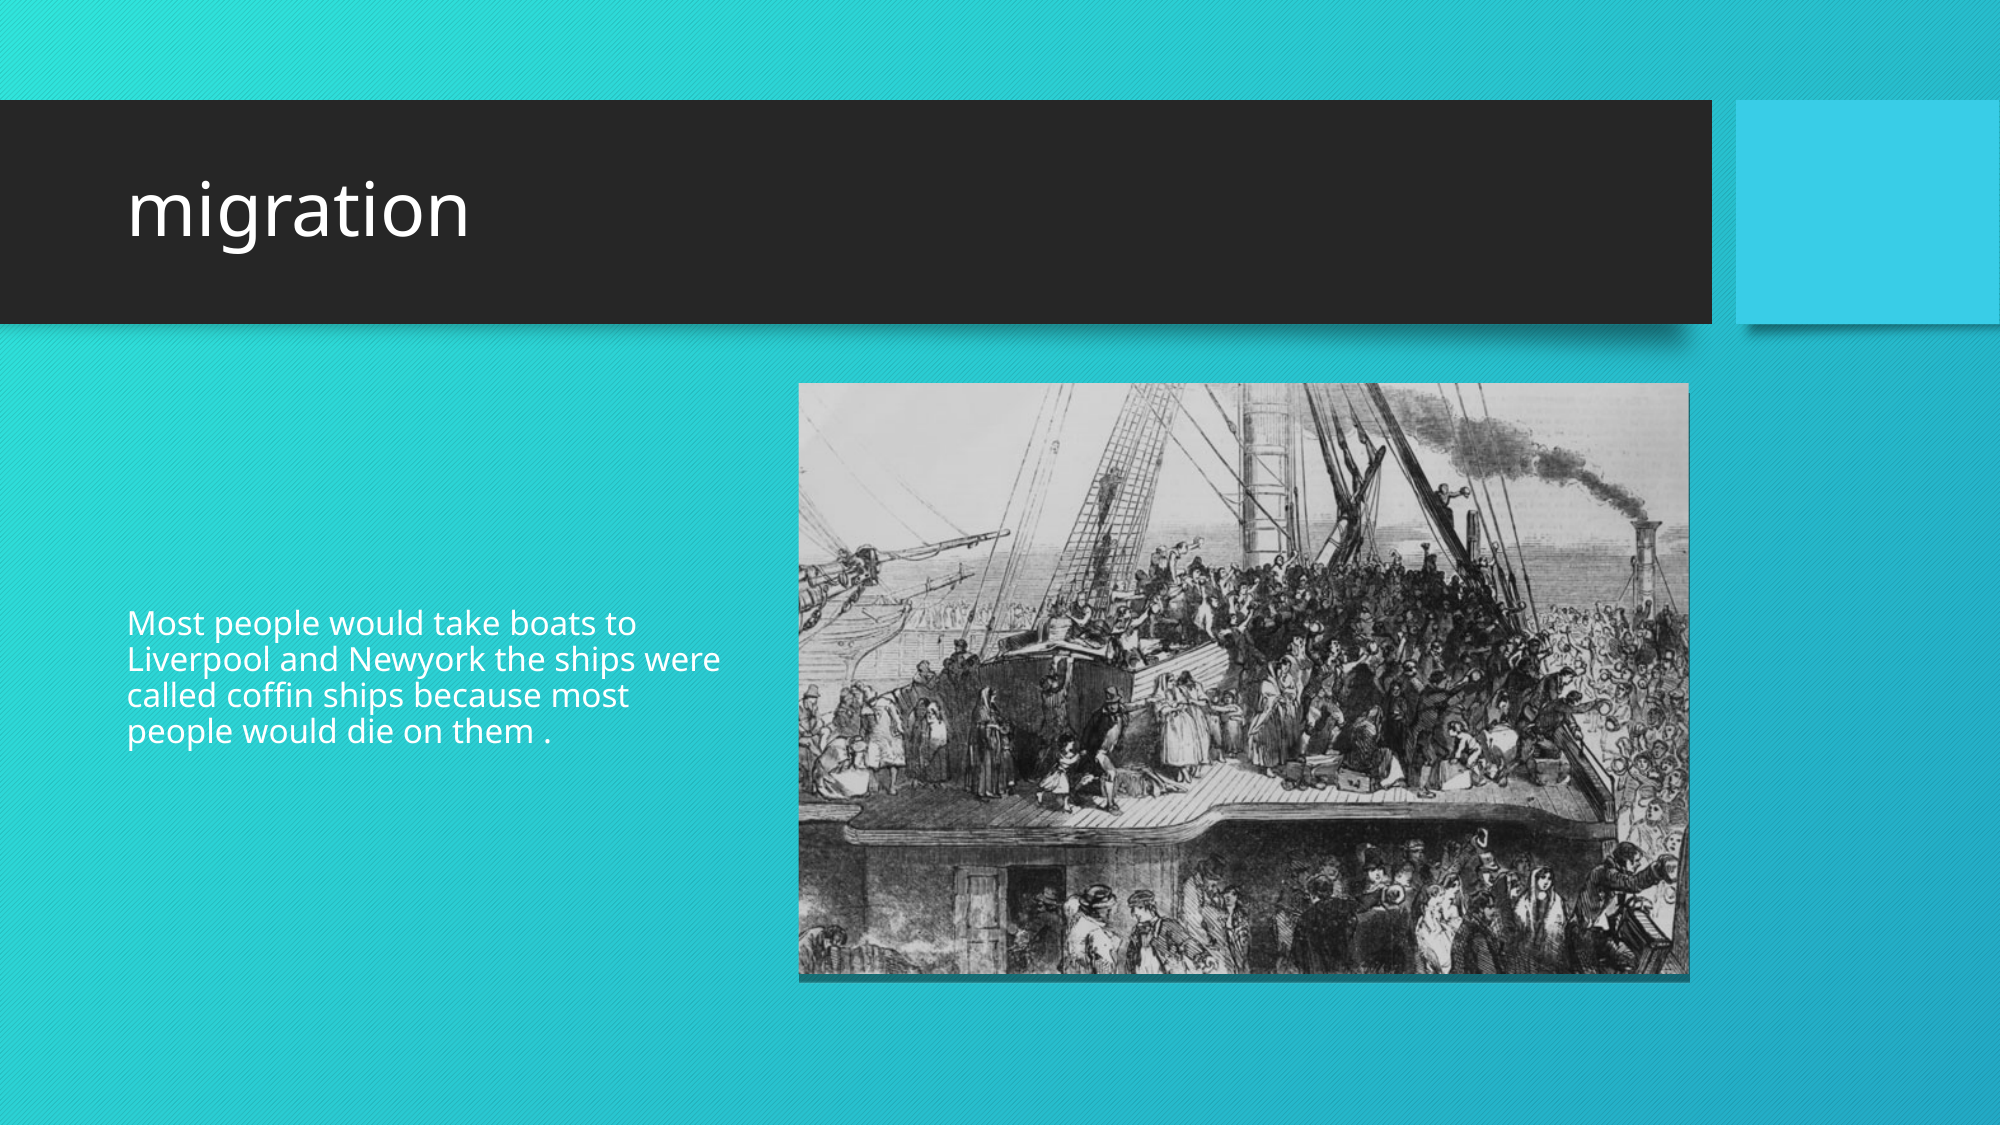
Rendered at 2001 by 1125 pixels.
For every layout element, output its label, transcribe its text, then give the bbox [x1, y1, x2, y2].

title migration [111, 123, 1689, 301]
picture [798, 383, 1689, 974]
list Most people would take boats to Liverpool and Newyork the ships were called coffin ships because most people would die on them . [111, 383, 748, 974]
